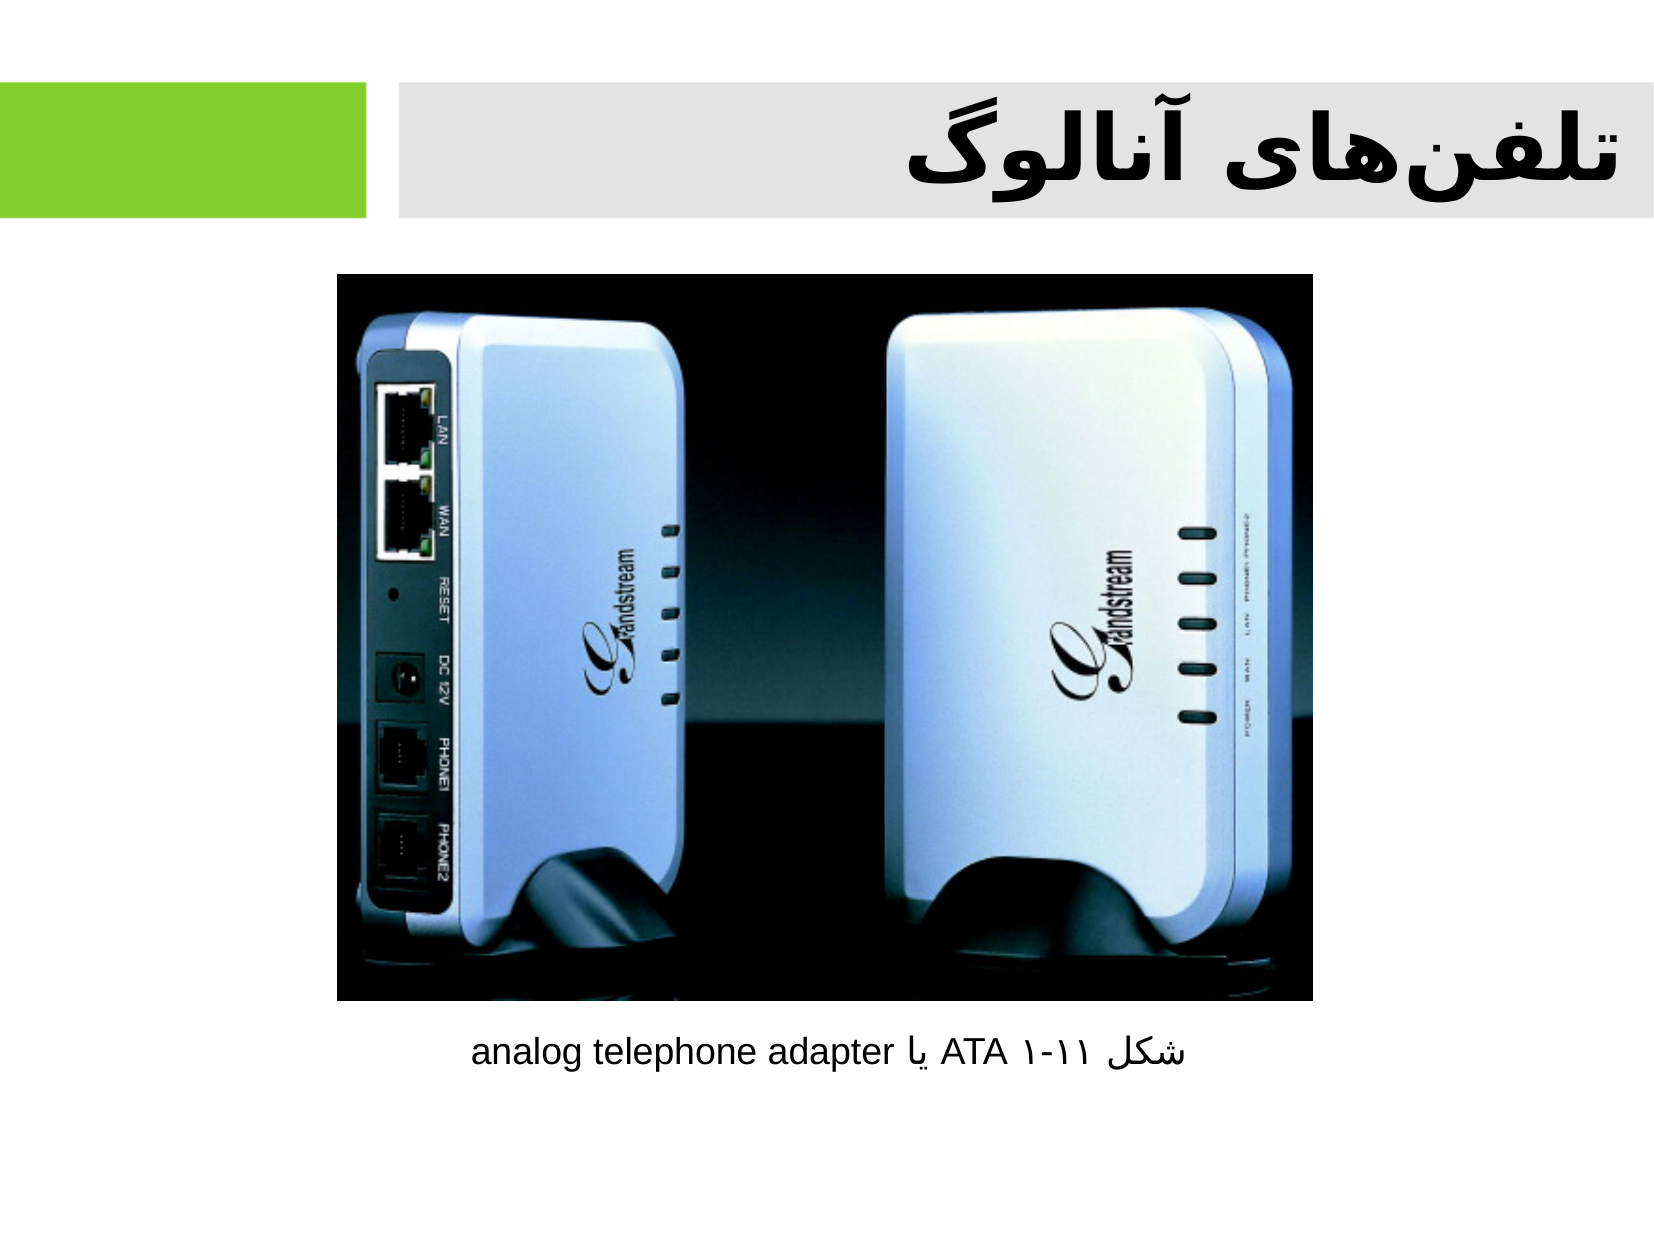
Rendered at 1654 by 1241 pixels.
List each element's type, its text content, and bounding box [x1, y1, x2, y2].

picture [0, 0, 1654, 1241]
title تلفن‌های آنالوگ [313, 73, 1625, 223]
text_box شکل ۱۱-۱ ATA یا analog telephone adapter [312, 1019, 1359, 1080]
